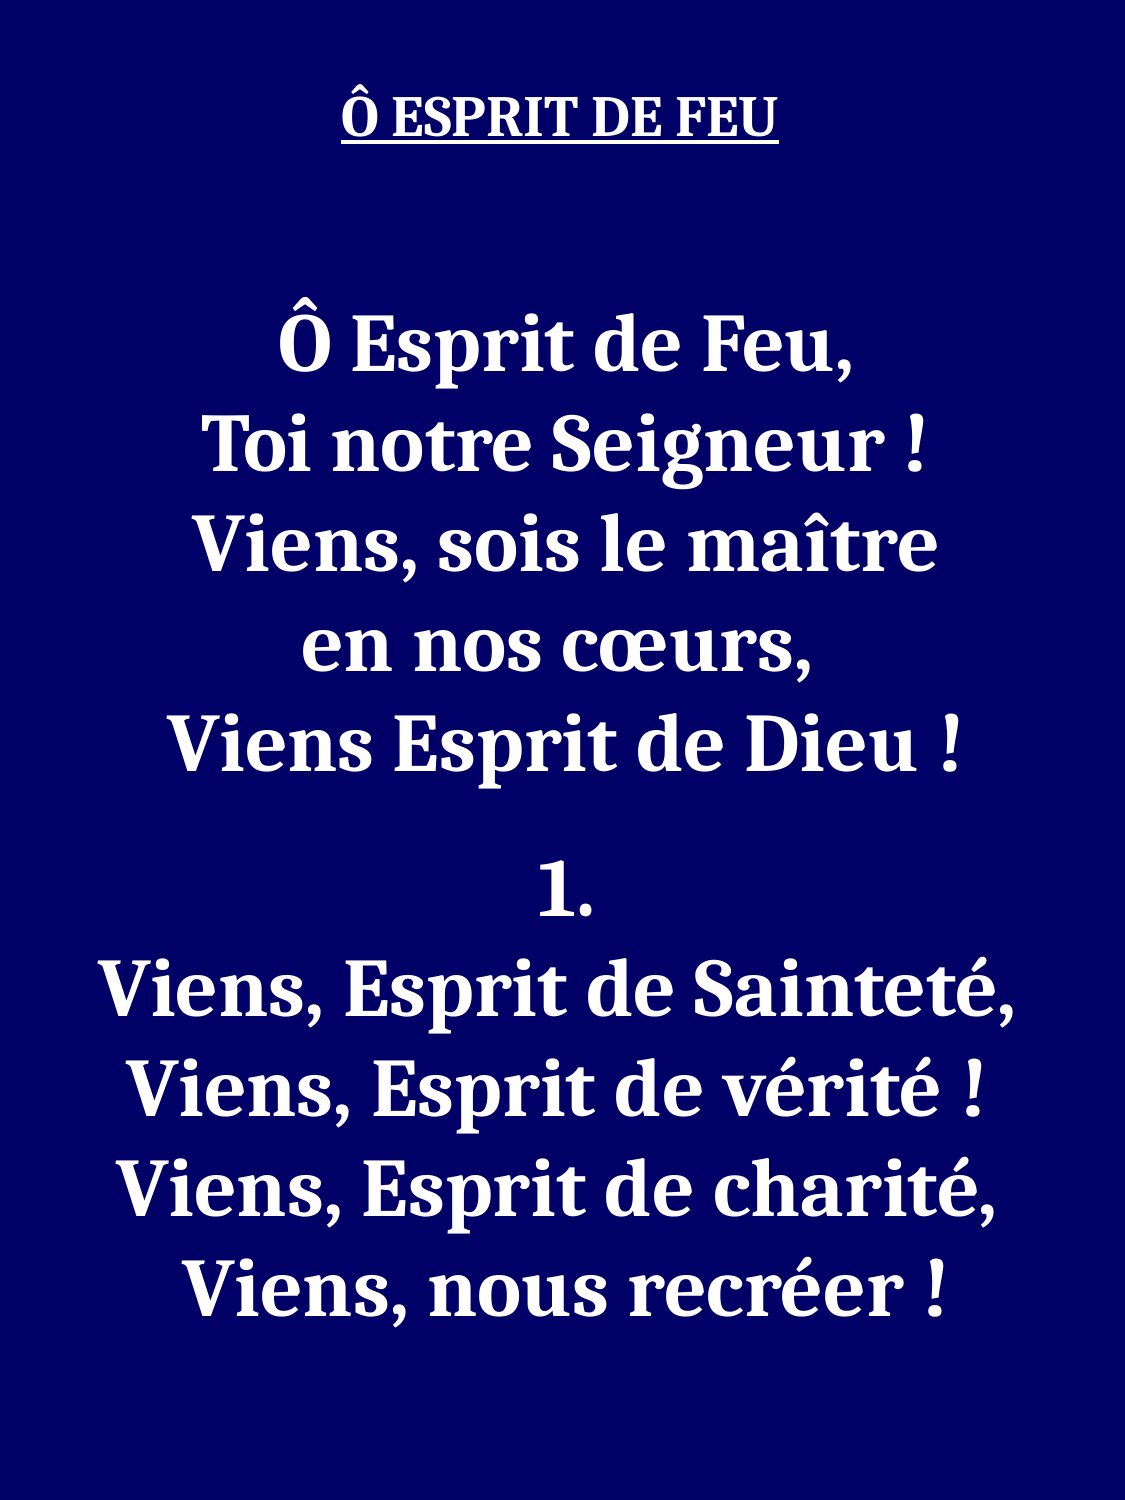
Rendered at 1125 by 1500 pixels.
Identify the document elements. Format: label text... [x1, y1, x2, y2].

text_box Ô ESPRIT DE FEU Ô Esprit de Feu, Toi notre Seigneur ! Viens, sois le maître en nos cœurs, Viens Esprit de Dieu ! 1. Viens, Esprit de Sainteté, Viens, Esprit de vérité ! Viens, Esprit de charité, Viens, nous recréer ! [23, 70, 1111, 1395]
